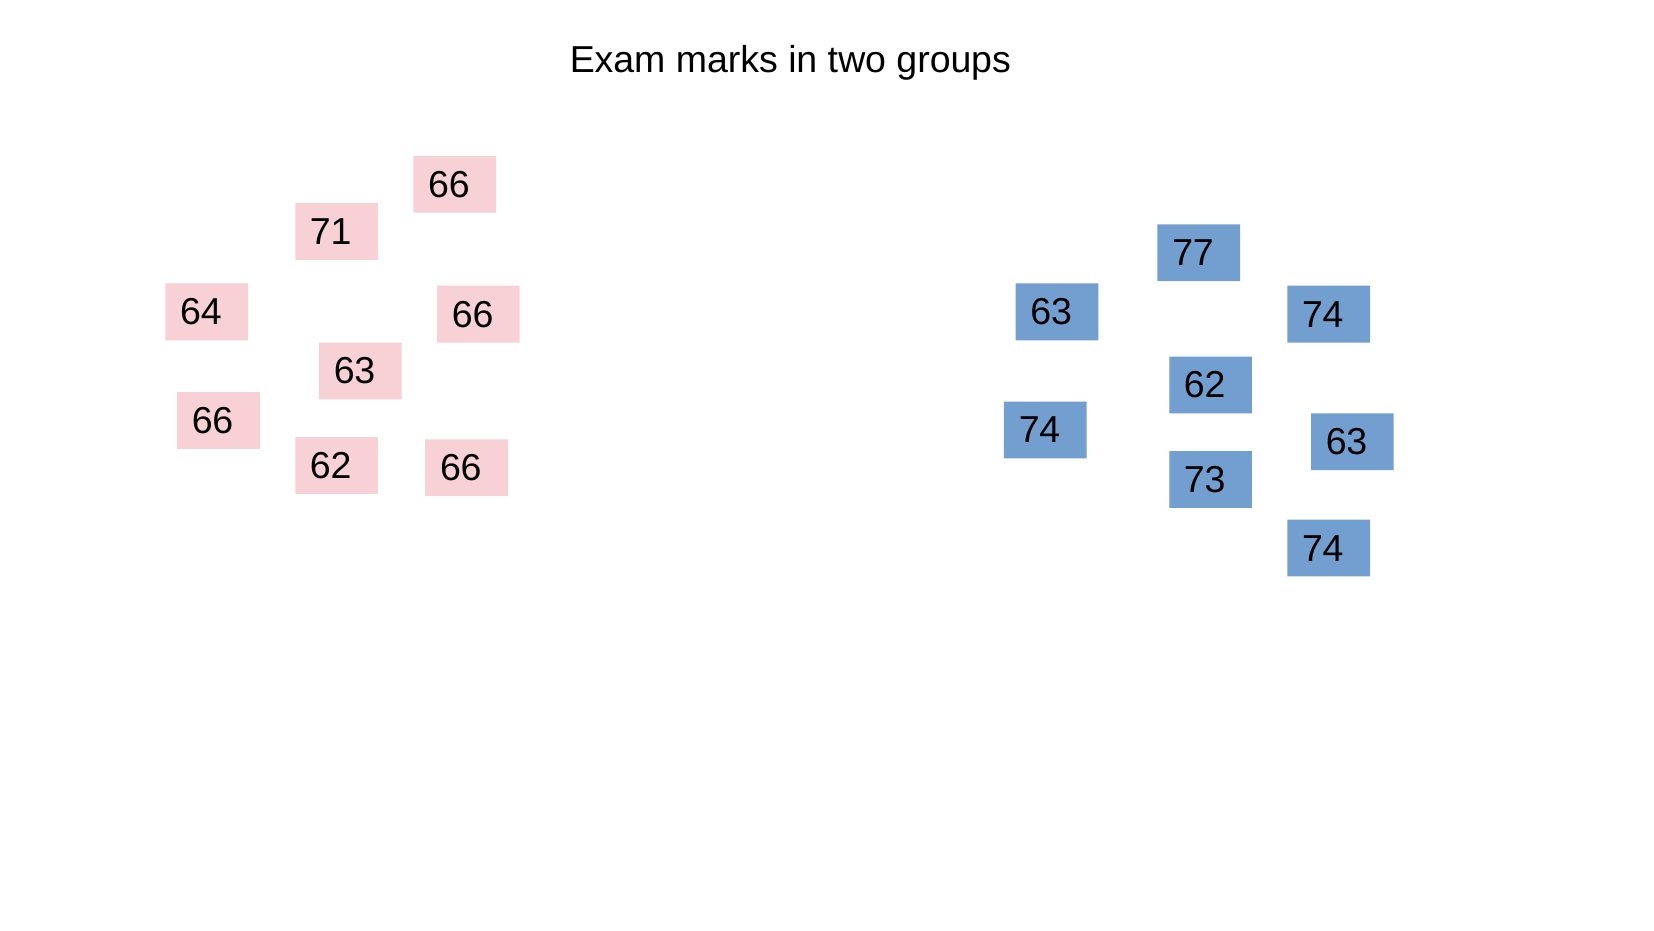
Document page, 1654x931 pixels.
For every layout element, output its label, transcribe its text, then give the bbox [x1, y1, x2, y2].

text_box 63 [1015, 283, 1099, 341]
text_box 62 [1169, 356, 1252, 414]
text_box 66 [425, 439, 508, 497]
text_box 74 [1287, 285, 1371, 343]
text_box 66 [413, 155, 497, 213]
text_box 77 [1157, 224, 1241, 282]
text_box 64 [165, 283, 249, 341]
text_box 74 [1003, 401, 1087, 459]
text_box 73 [1169, 451, 1252, 508]
text_box 74 [1287, 519, 1371, 577]
text_box 63 [1311, 413, 1394, 471]
text_box 62 [295, 437, 378, 494]
text_box 66 [437, 285, 520, 343]
text_box 66 [177, 392, 260, 449]
text_box Exam marks in two groups [555, 31, 1087, 88]
text_box 71 [295, 203, 378, 260]
text_box 63 [318, 342, 402, 400]
